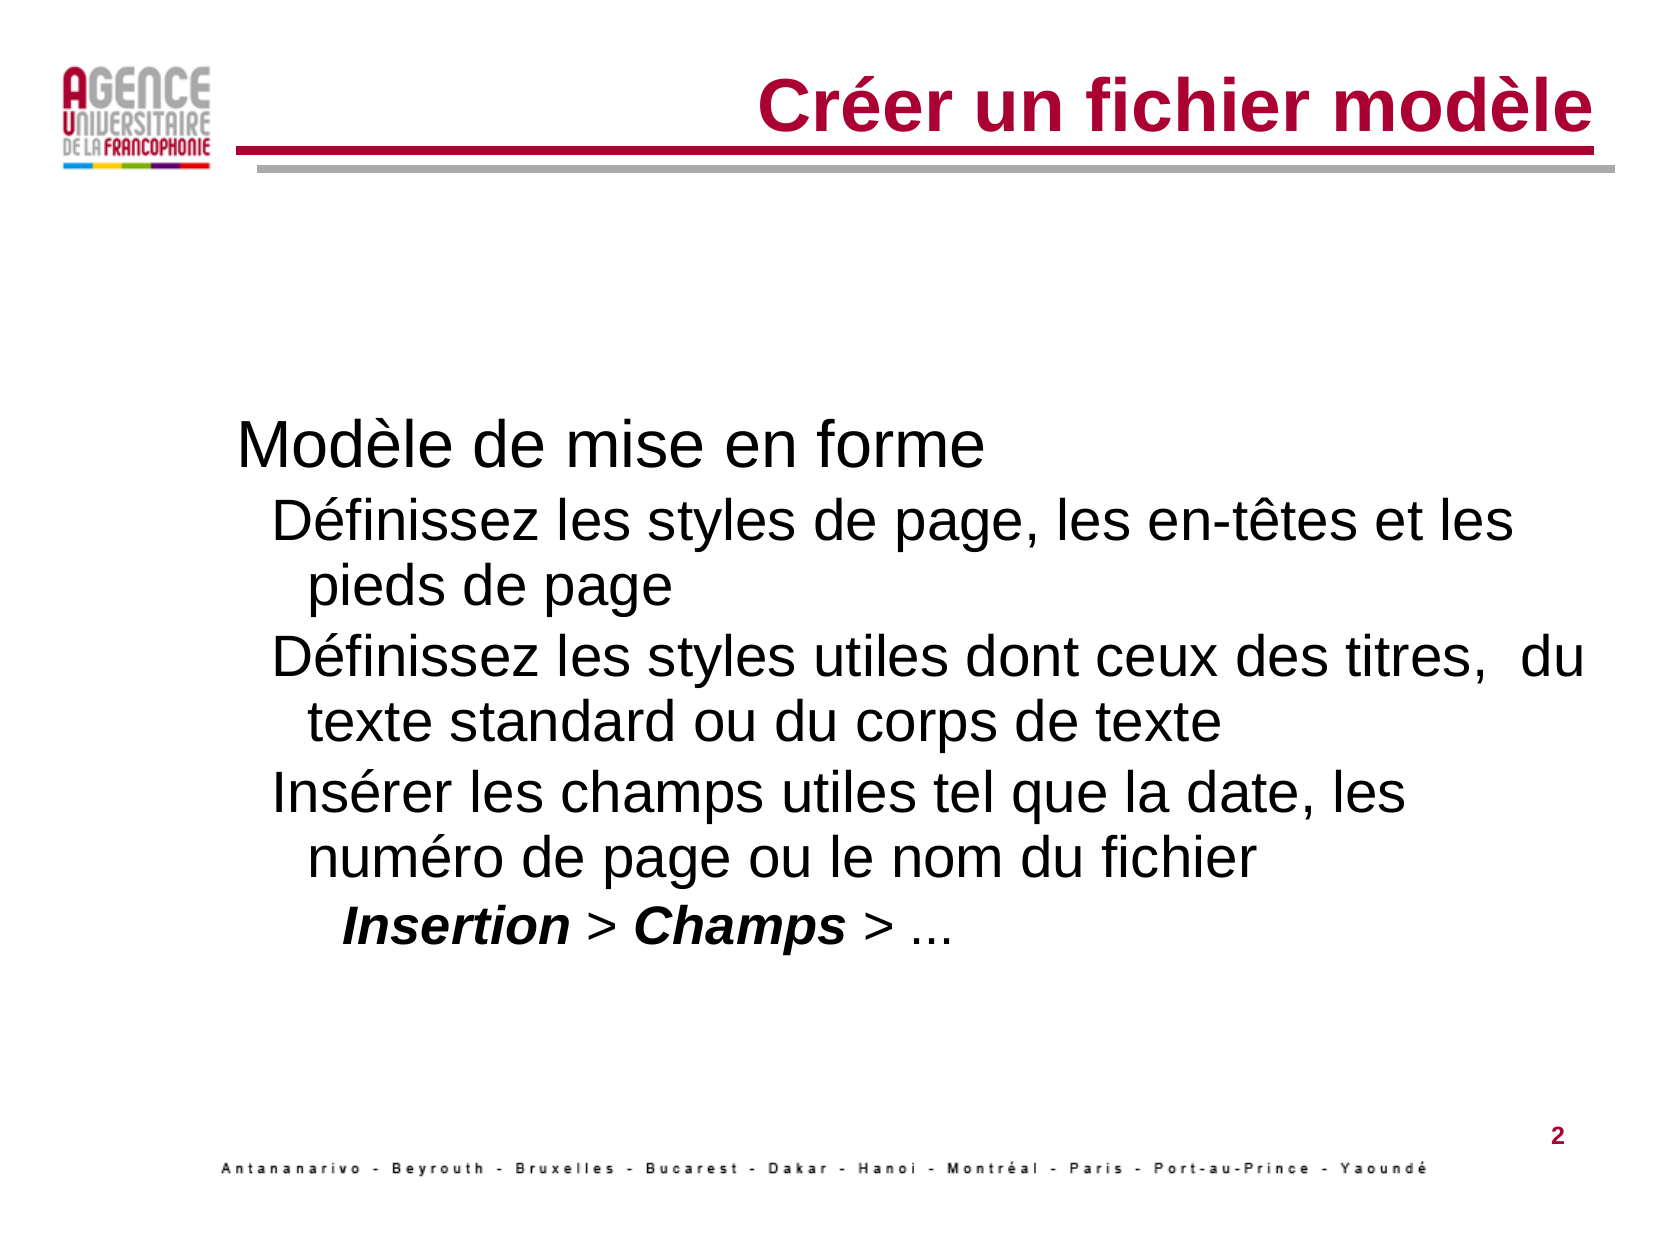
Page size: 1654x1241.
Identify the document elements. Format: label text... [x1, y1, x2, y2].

picture [29, 29, 1625, 1241]
title Créer un fichier modèle [236, 59, 1595, 151]
subtitle Modèle de mise en forme Définissez les styles de page, les en-têtes et les pieds de page Définissez les styles utiles dont ceux des titres, du texte standard ou du corps de texte Insérer les champs utiles tel que la date, les numéro de page ou le nom du fichier Insertion > Champs > ... [236, 241, 1595, 1123]
